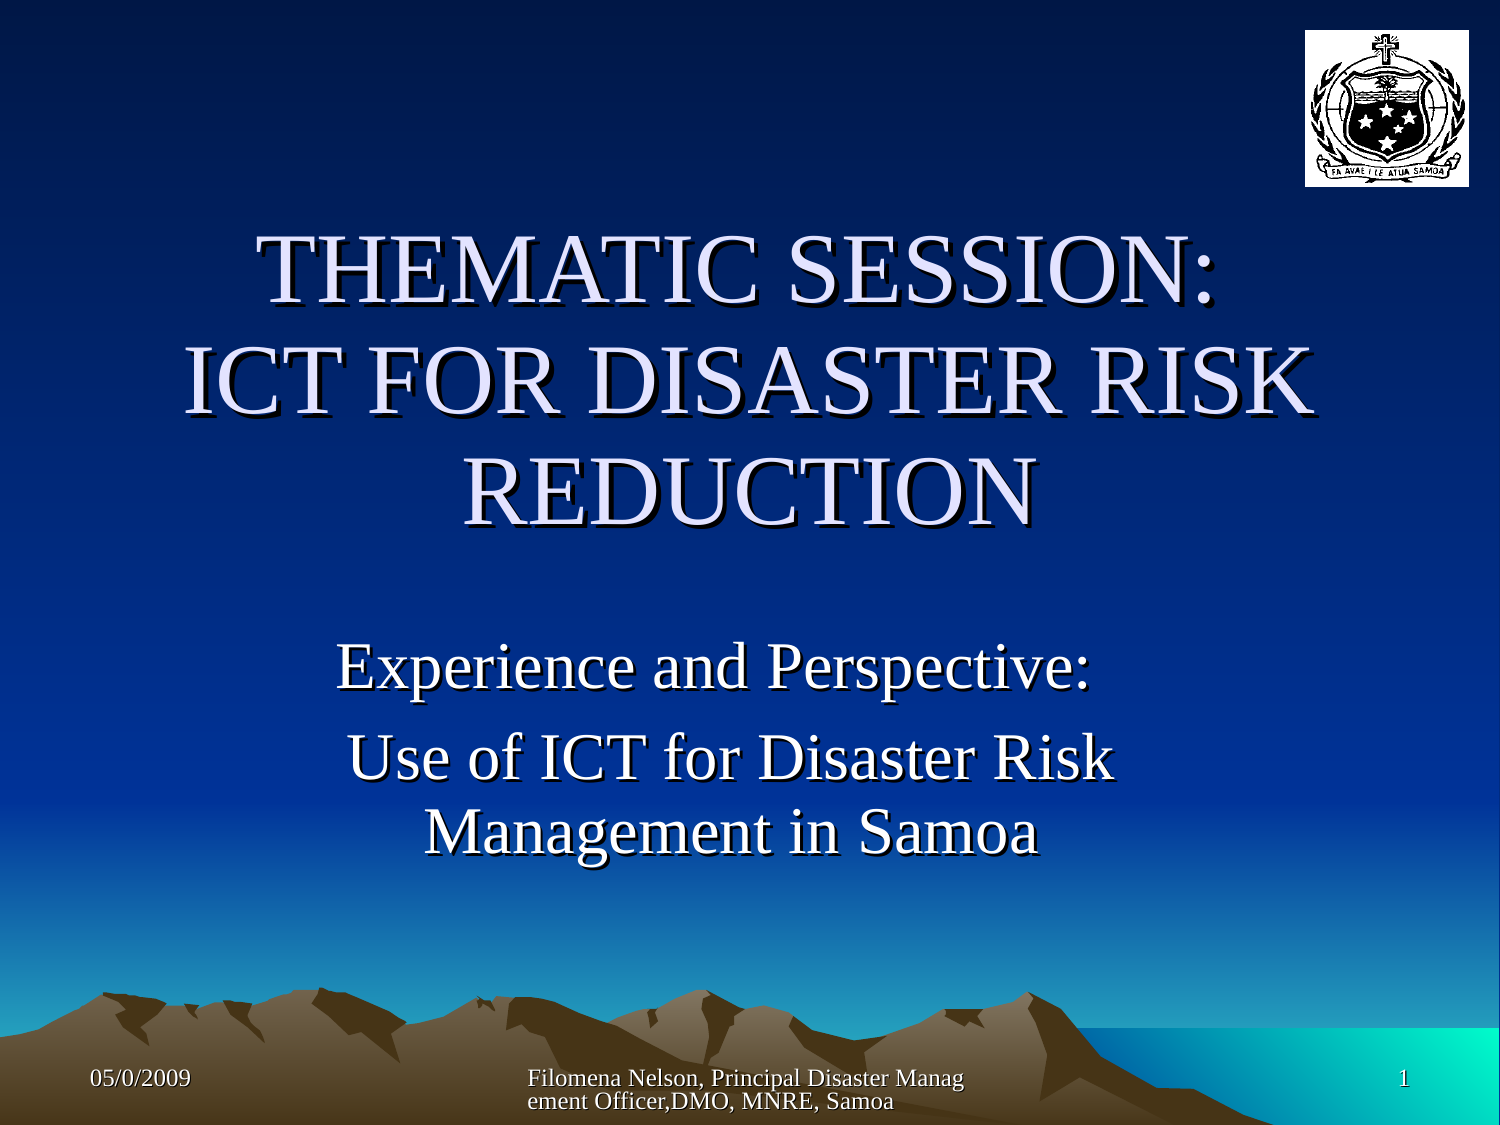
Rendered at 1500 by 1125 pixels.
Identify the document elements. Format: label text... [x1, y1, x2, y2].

title THEMATIC SESSION: ICT FOR DISASTER RISK REDUCTION [75, 192, 1426, 568]
picture [1189, 1028, 1286, 1125]
subtitle Experience and Perspective: Use of ICT for Disaster Risk Management in Samoa [206, 621, 1257, 929]
picture [1305, 30, 1469, 187]
